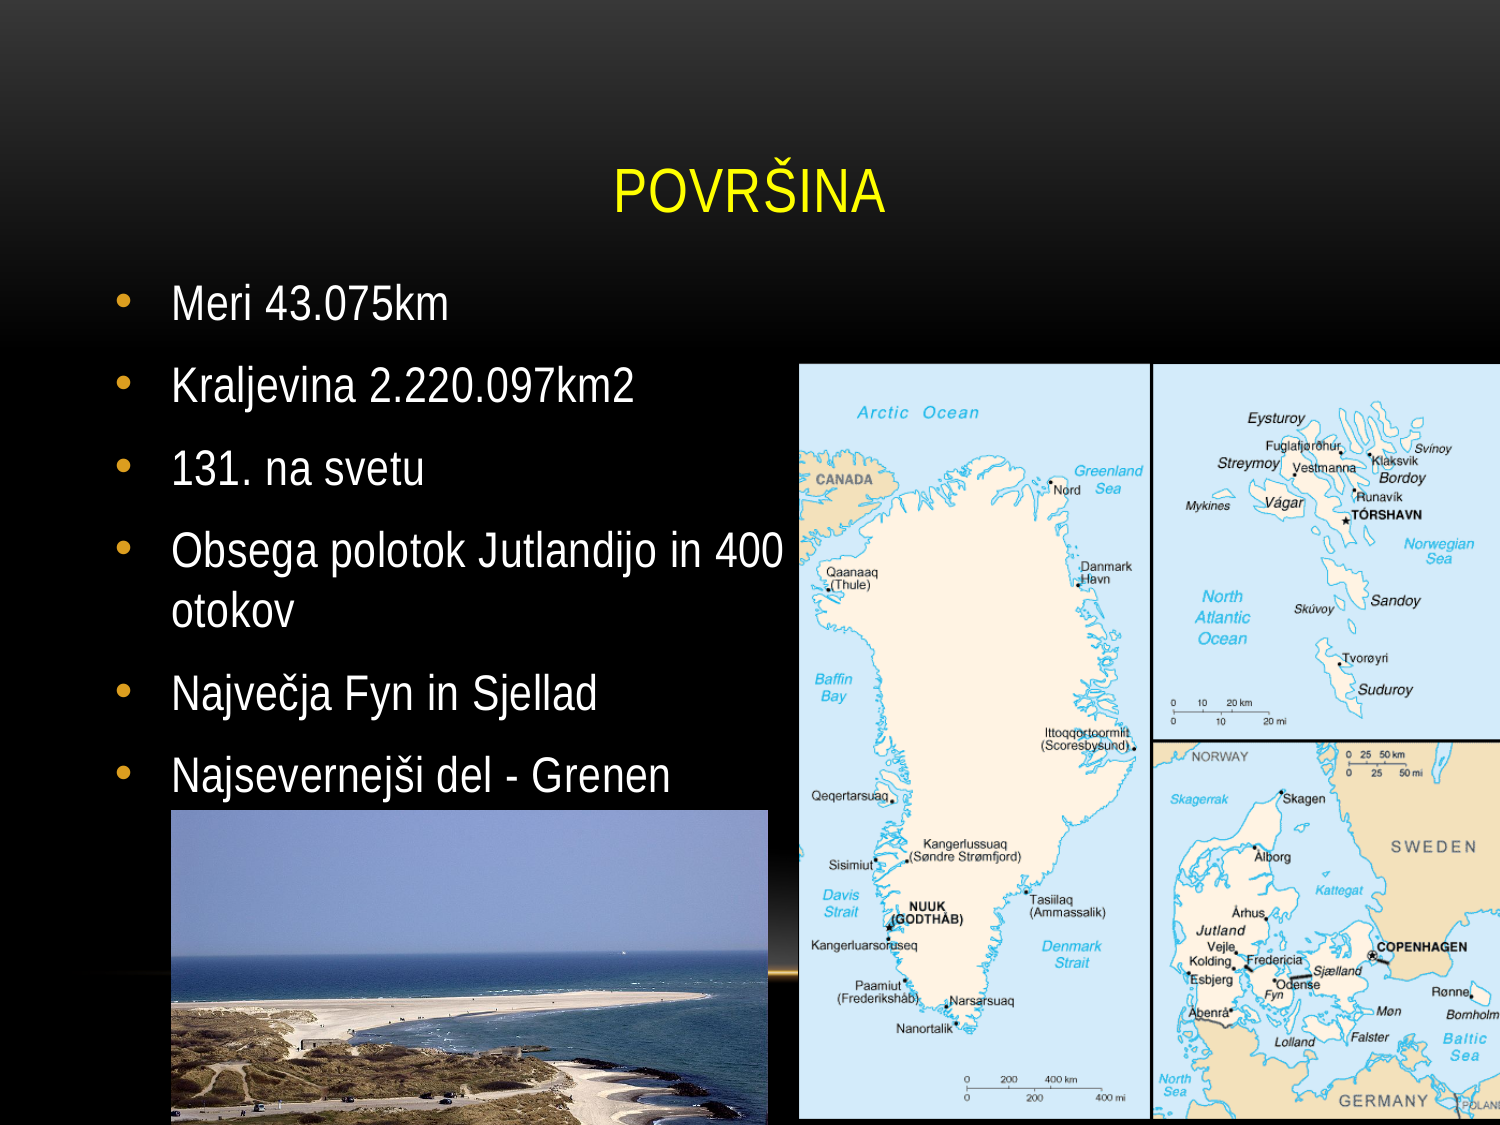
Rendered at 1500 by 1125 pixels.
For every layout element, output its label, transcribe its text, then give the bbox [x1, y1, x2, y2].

title POVRŠINA [99, 45, 1400, 233]
list Meri 43.075km Kraljevina 2.220.097km2 131. na svetu Obsega polotok Jutlandijo in 400 drugih otokov Največja Fyn in Sjellad Najsevernejši del - Grenen [99, 262, 939, 938]
picture [0, 0, 1500, 1125]
